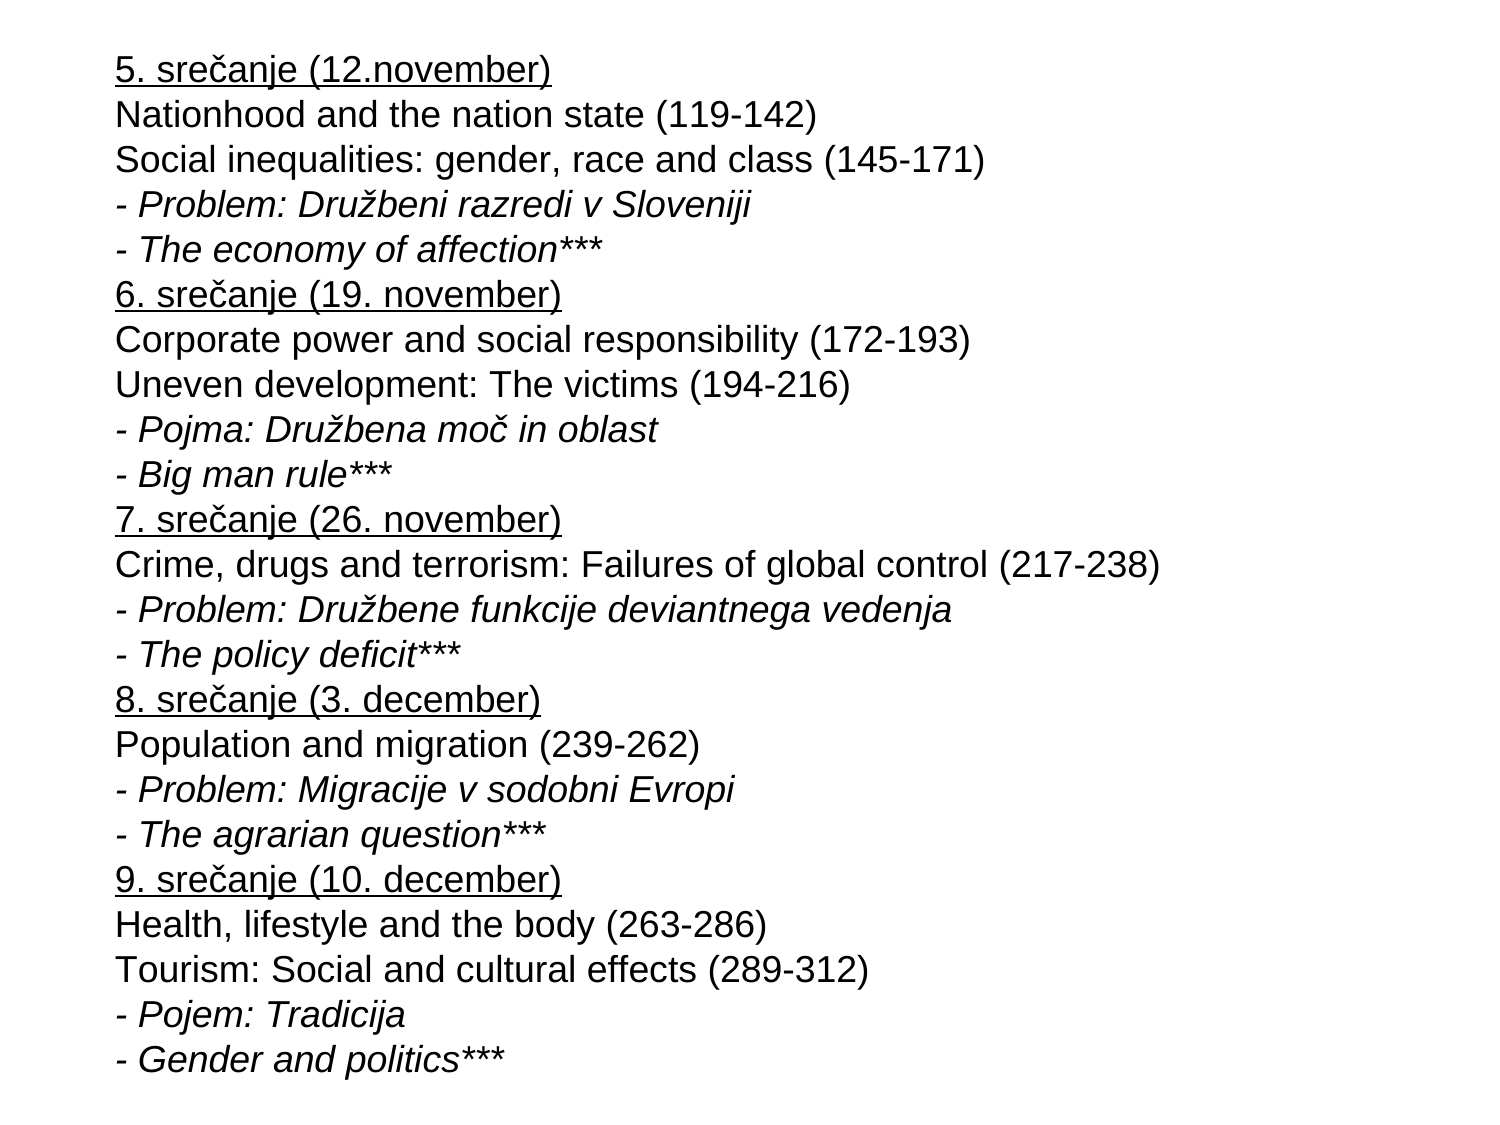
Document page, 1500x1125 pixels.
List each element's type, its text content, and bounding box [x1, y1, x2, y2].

text_box 5. srečanje (12.november) Nationhood and the nation state (119-142) Social inequalities: gender, race and class (145-171) - Problem: Družbeni razredi v Sloveniji - The economy of affection*** 6. srečanje (19. november) Corporate power and social responsibility (172-193) Uneven development: The victims (194-216) - Pojma: Družbena moč in oblast - Big man rule*** 7. srečanje (26. november) Crime, drugs and terrorism: Failures of global control (217-238) - Problem: Družbene funkcije deviantnega vedenja - The policy deficit*** 8. srečanje (3. december) Population and migration (239-262) - Problem: Migracije v sodobni Evropi - The agrarian question*** 9. srečanje (10. december) Health, lifestyle and the body (263-286) Tourism: Social and cultural effects (289-312) - Pojem: Tradicija - Gender and politics*** [100, 37, 1388, 1088]
